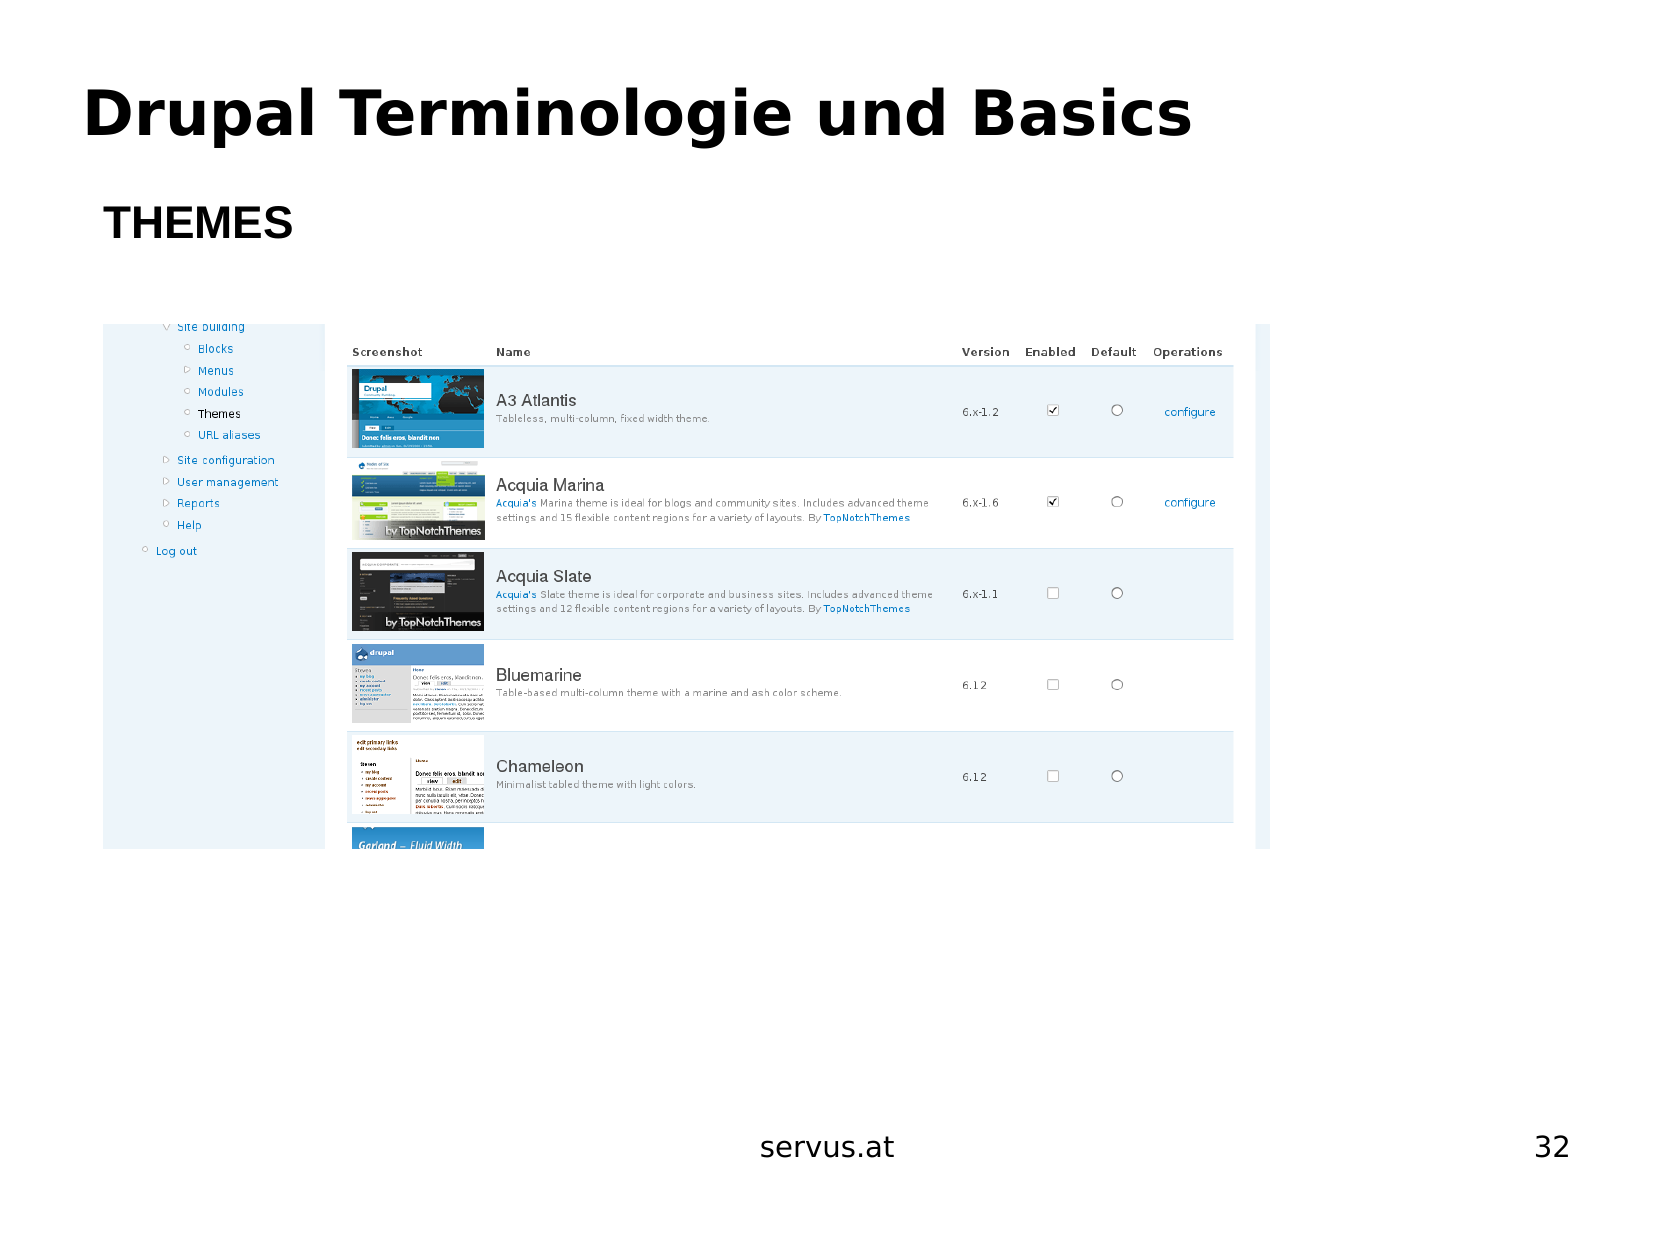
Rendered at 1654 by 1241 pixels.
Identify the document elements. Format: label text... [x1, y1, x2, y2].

picture [103, 324, 1270, 849]
text_box THEMES [88, 190, 1565, 1152]
title Drupal Terminologie und Basics [82, 49, 1571, 178]
